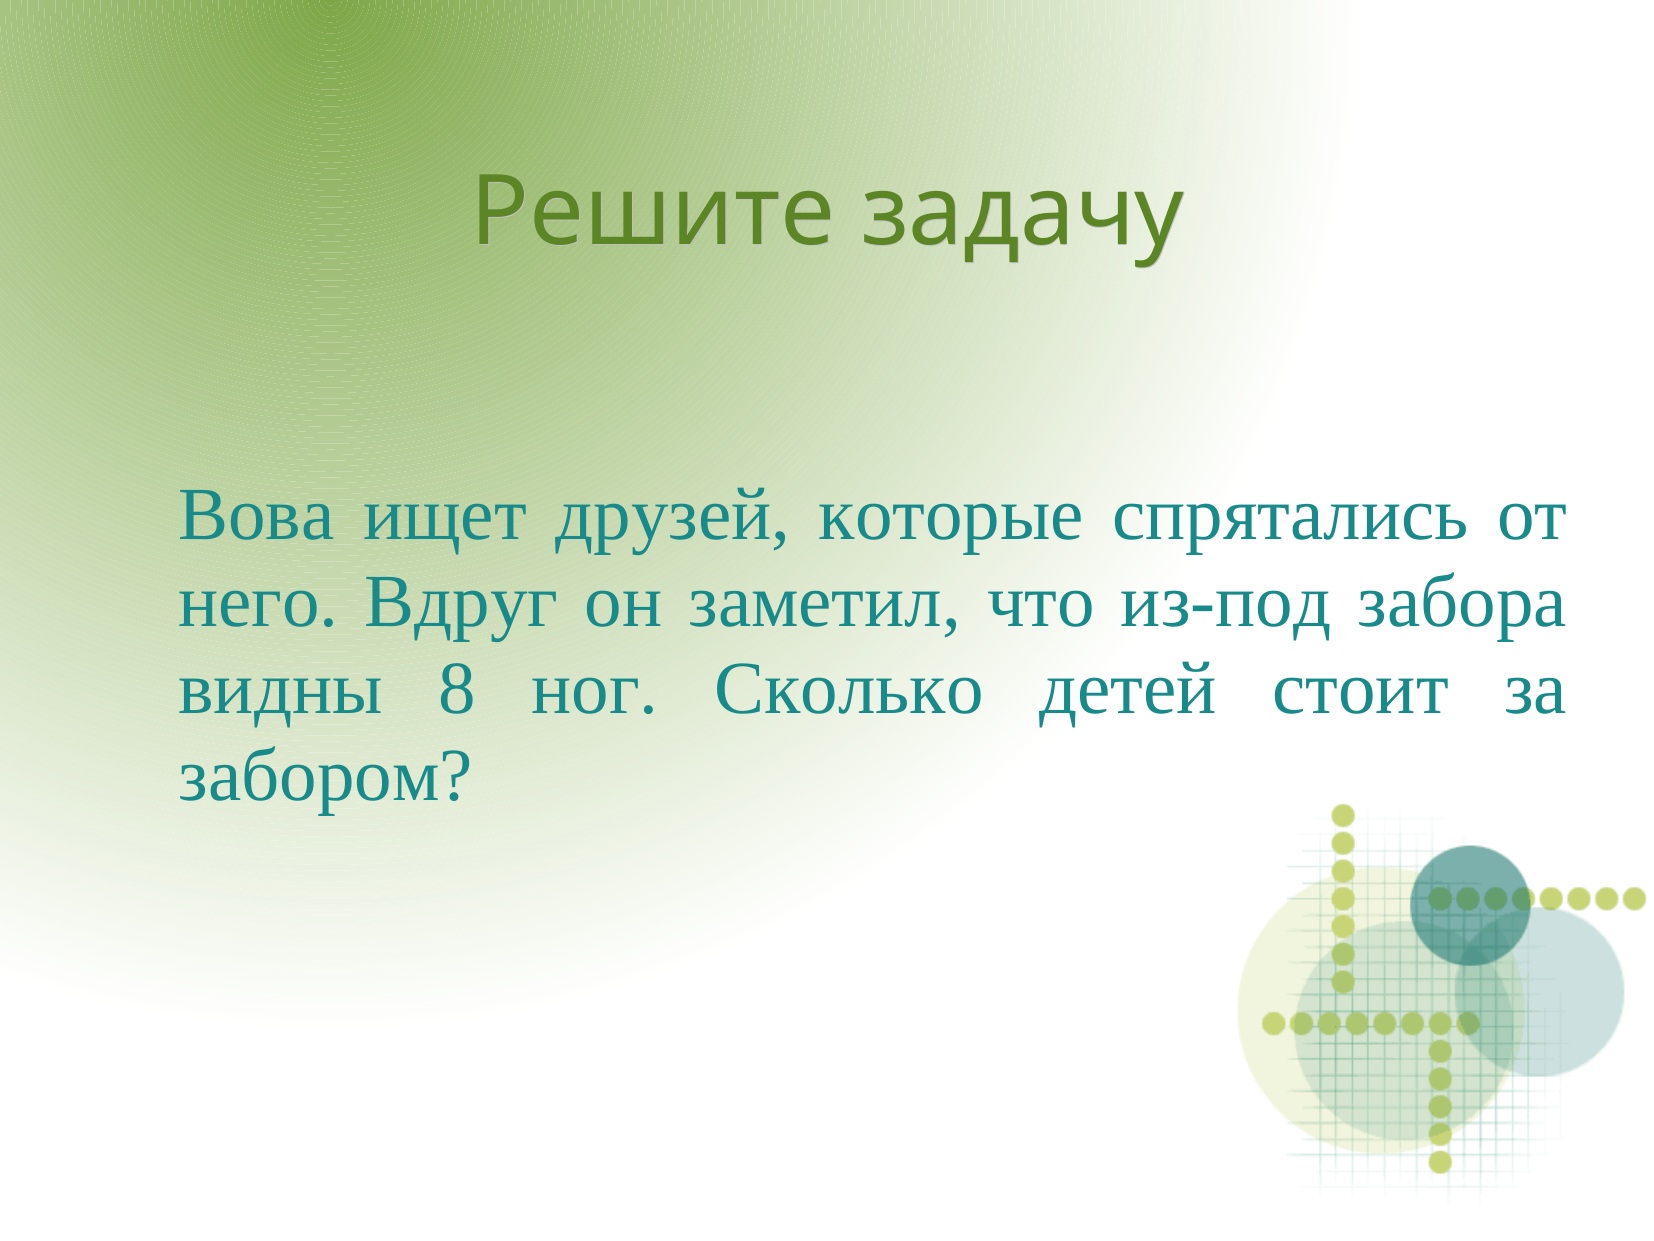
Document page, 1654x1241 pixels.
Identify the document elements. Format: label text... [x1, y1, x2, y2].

title Решите задачу [121, 102, 1534, 310]
list Вова ищет друзей, которые спрятались от него. Вдруг он заметил, что из-под забора видны 8 ног. Сколько детей стоит за забором? [178, 364, 1570, 1147]
picture [1224, 792, 1654, 1211]
